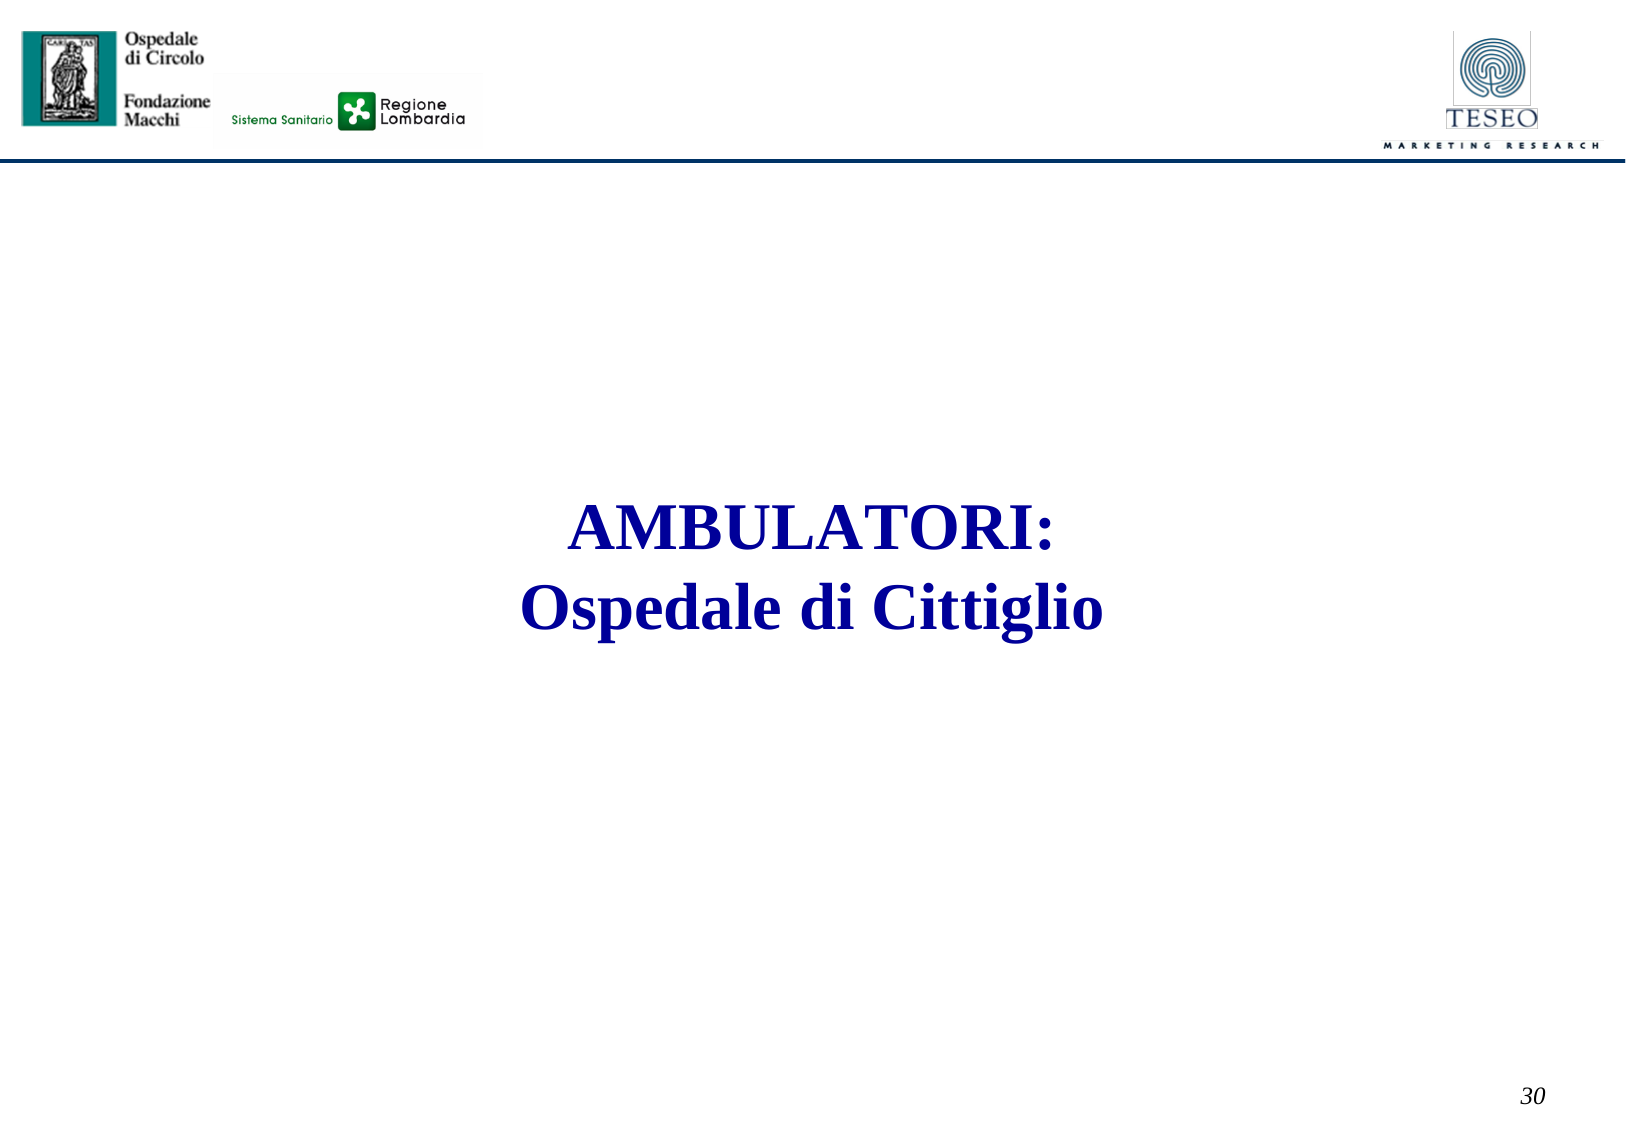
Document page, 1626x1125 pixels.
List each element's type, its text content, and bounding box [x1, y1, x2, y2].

text_box AMBULATORI: Ospedale di Cittiglio [121, 469, 1504, 657]
picture [21, 31, 483, 149]
picture [1381, 31, 1604, 149]
